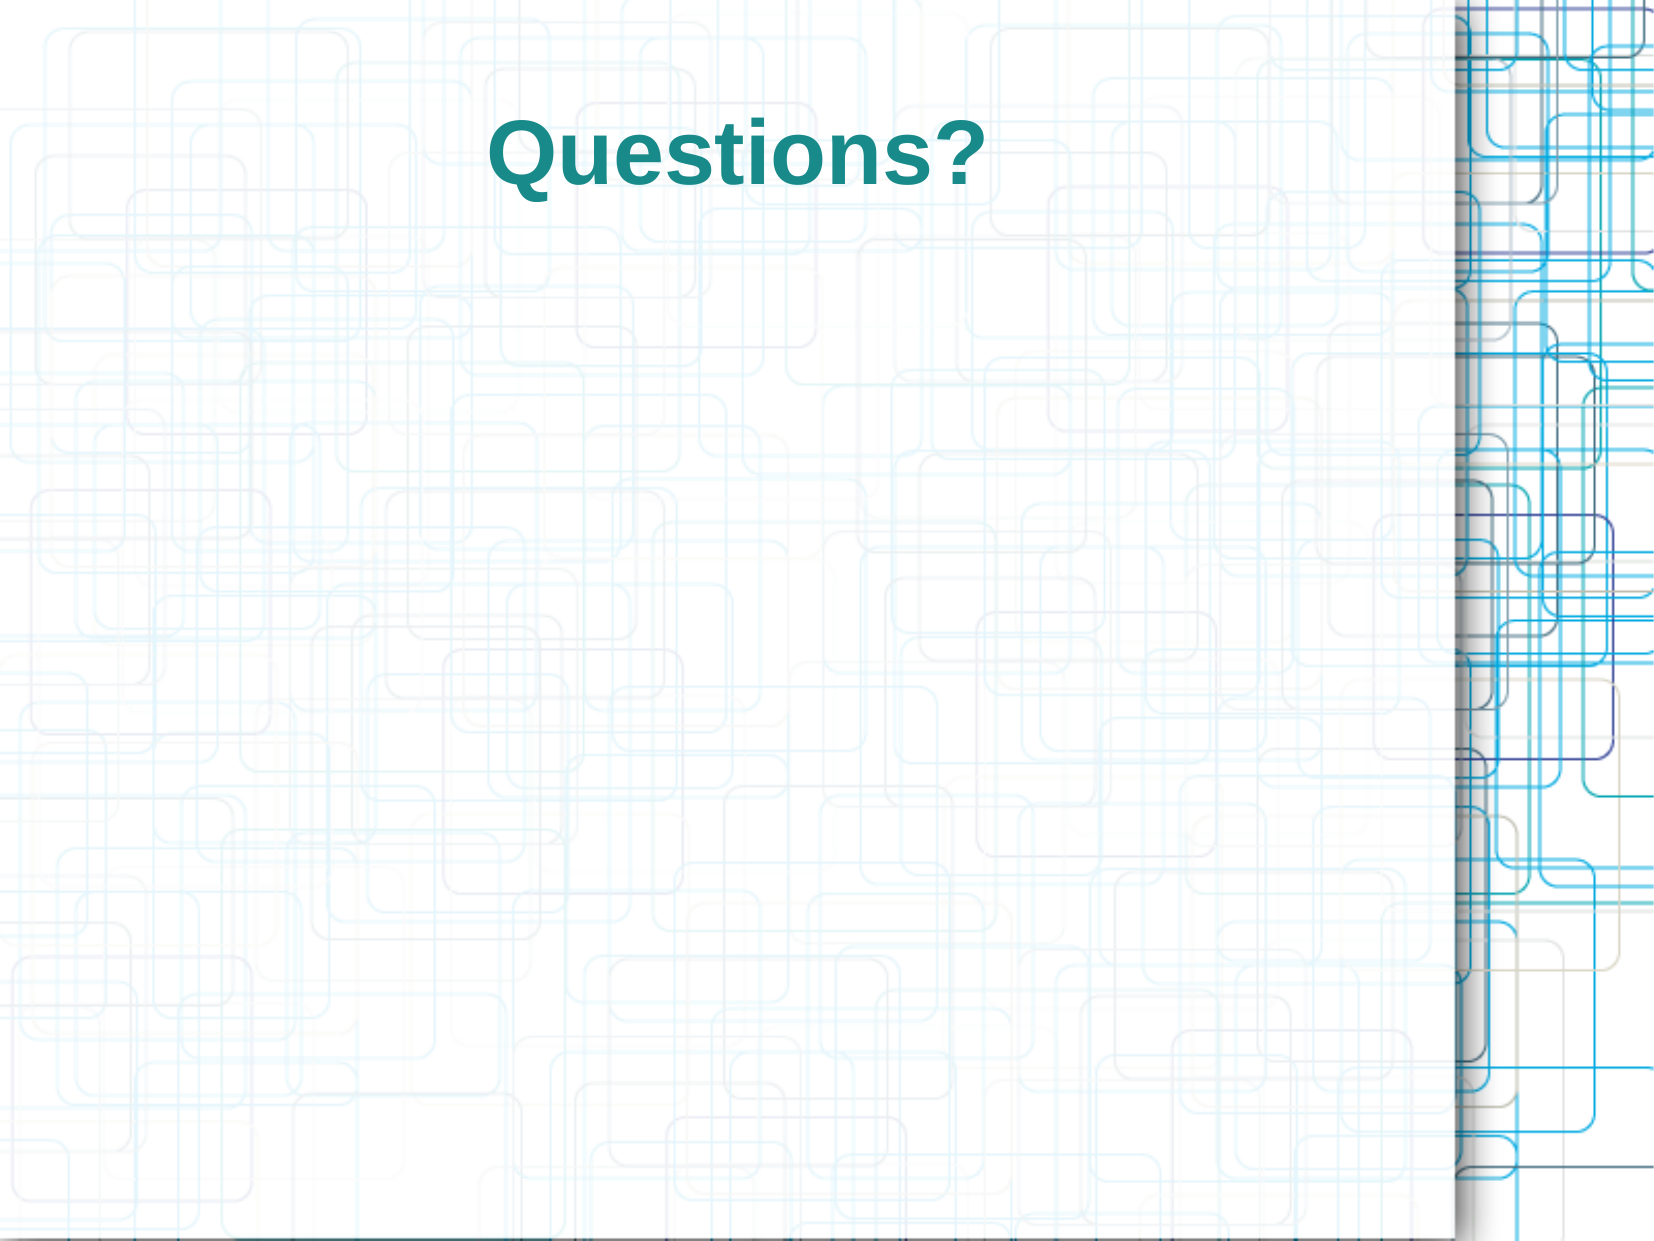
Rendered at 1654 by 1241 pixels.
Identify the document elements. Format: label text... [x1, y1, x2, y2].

title Questions? [59, 49, 1418, 257]
picture [0, 0, 1654, 1241]
